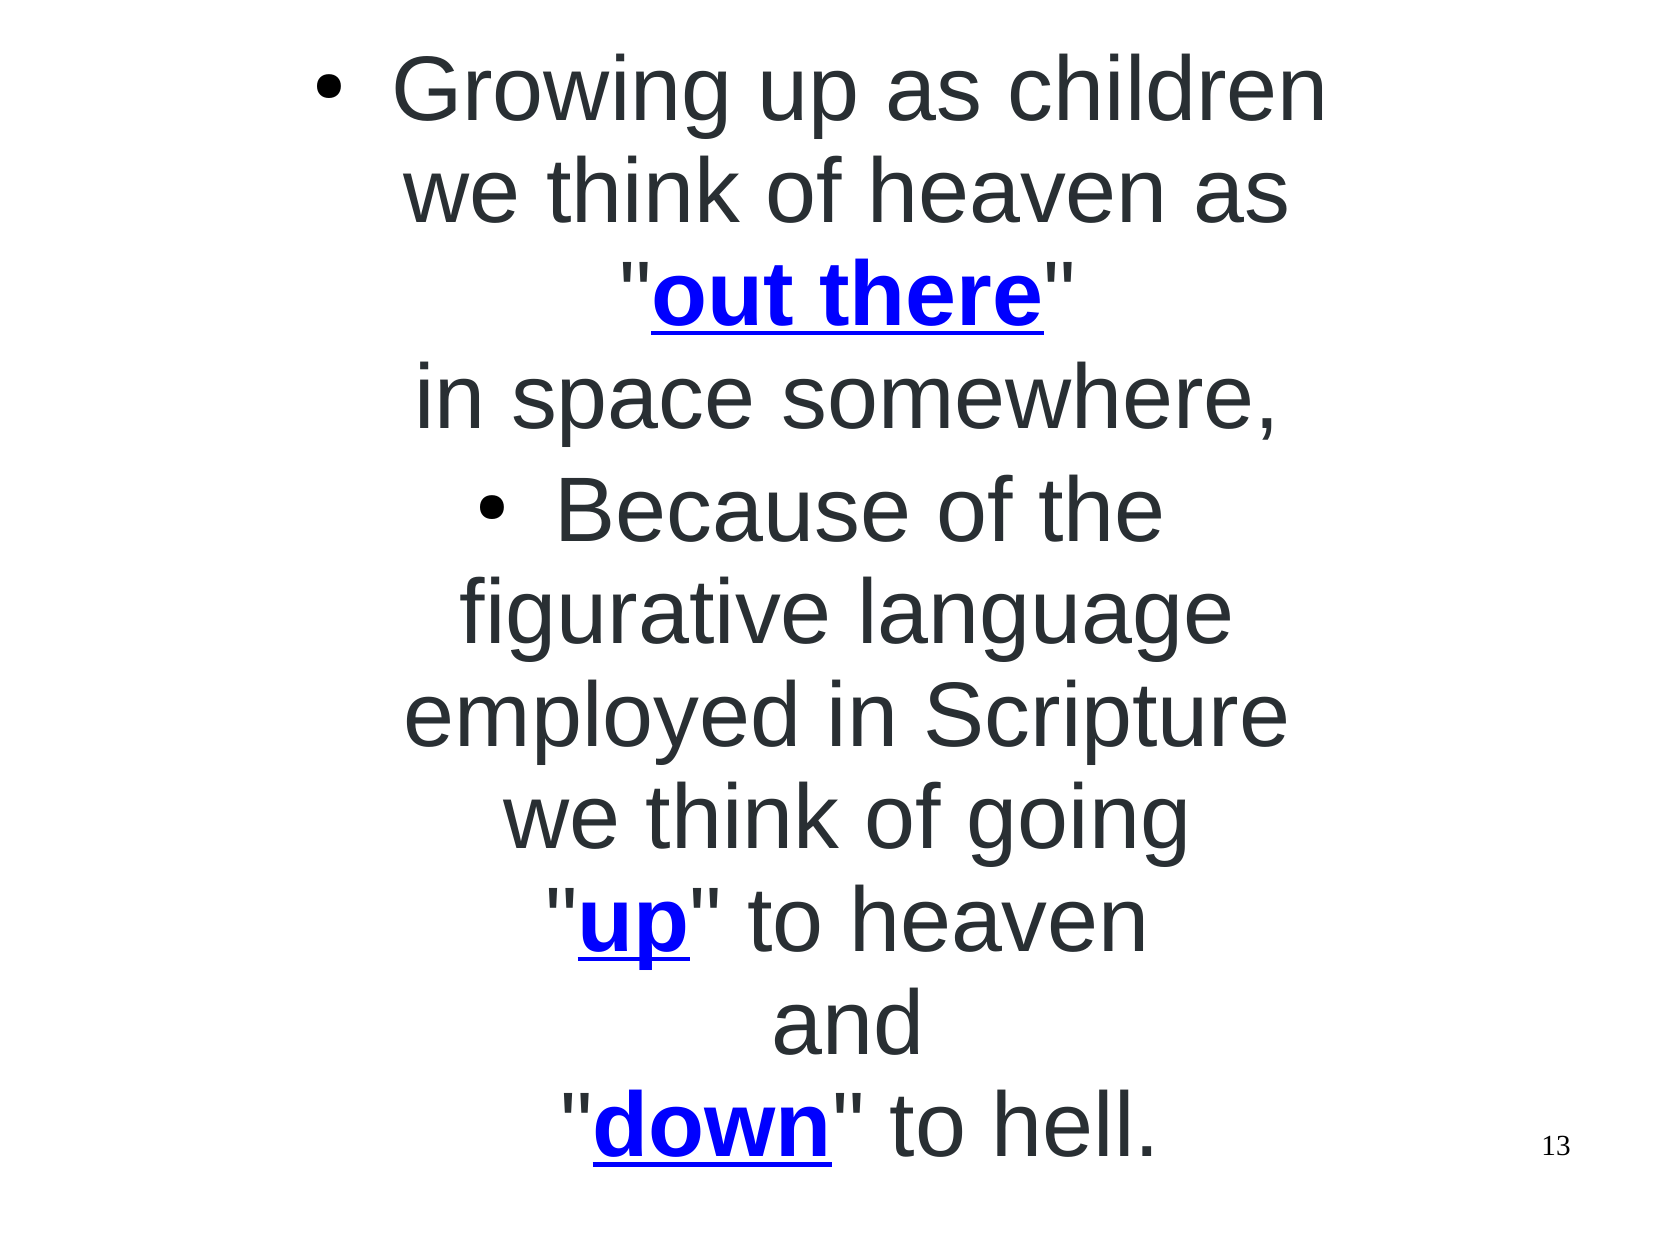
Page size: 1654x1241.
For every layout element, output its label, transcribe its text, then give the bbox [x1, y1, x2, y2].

list Growing up as children we think of heaven as "out there" in space somewhere, Because of the figurative language employed in Scripture we think of going "up" to heaven and "down" to hell. [37, 37, 1613, 1238]
